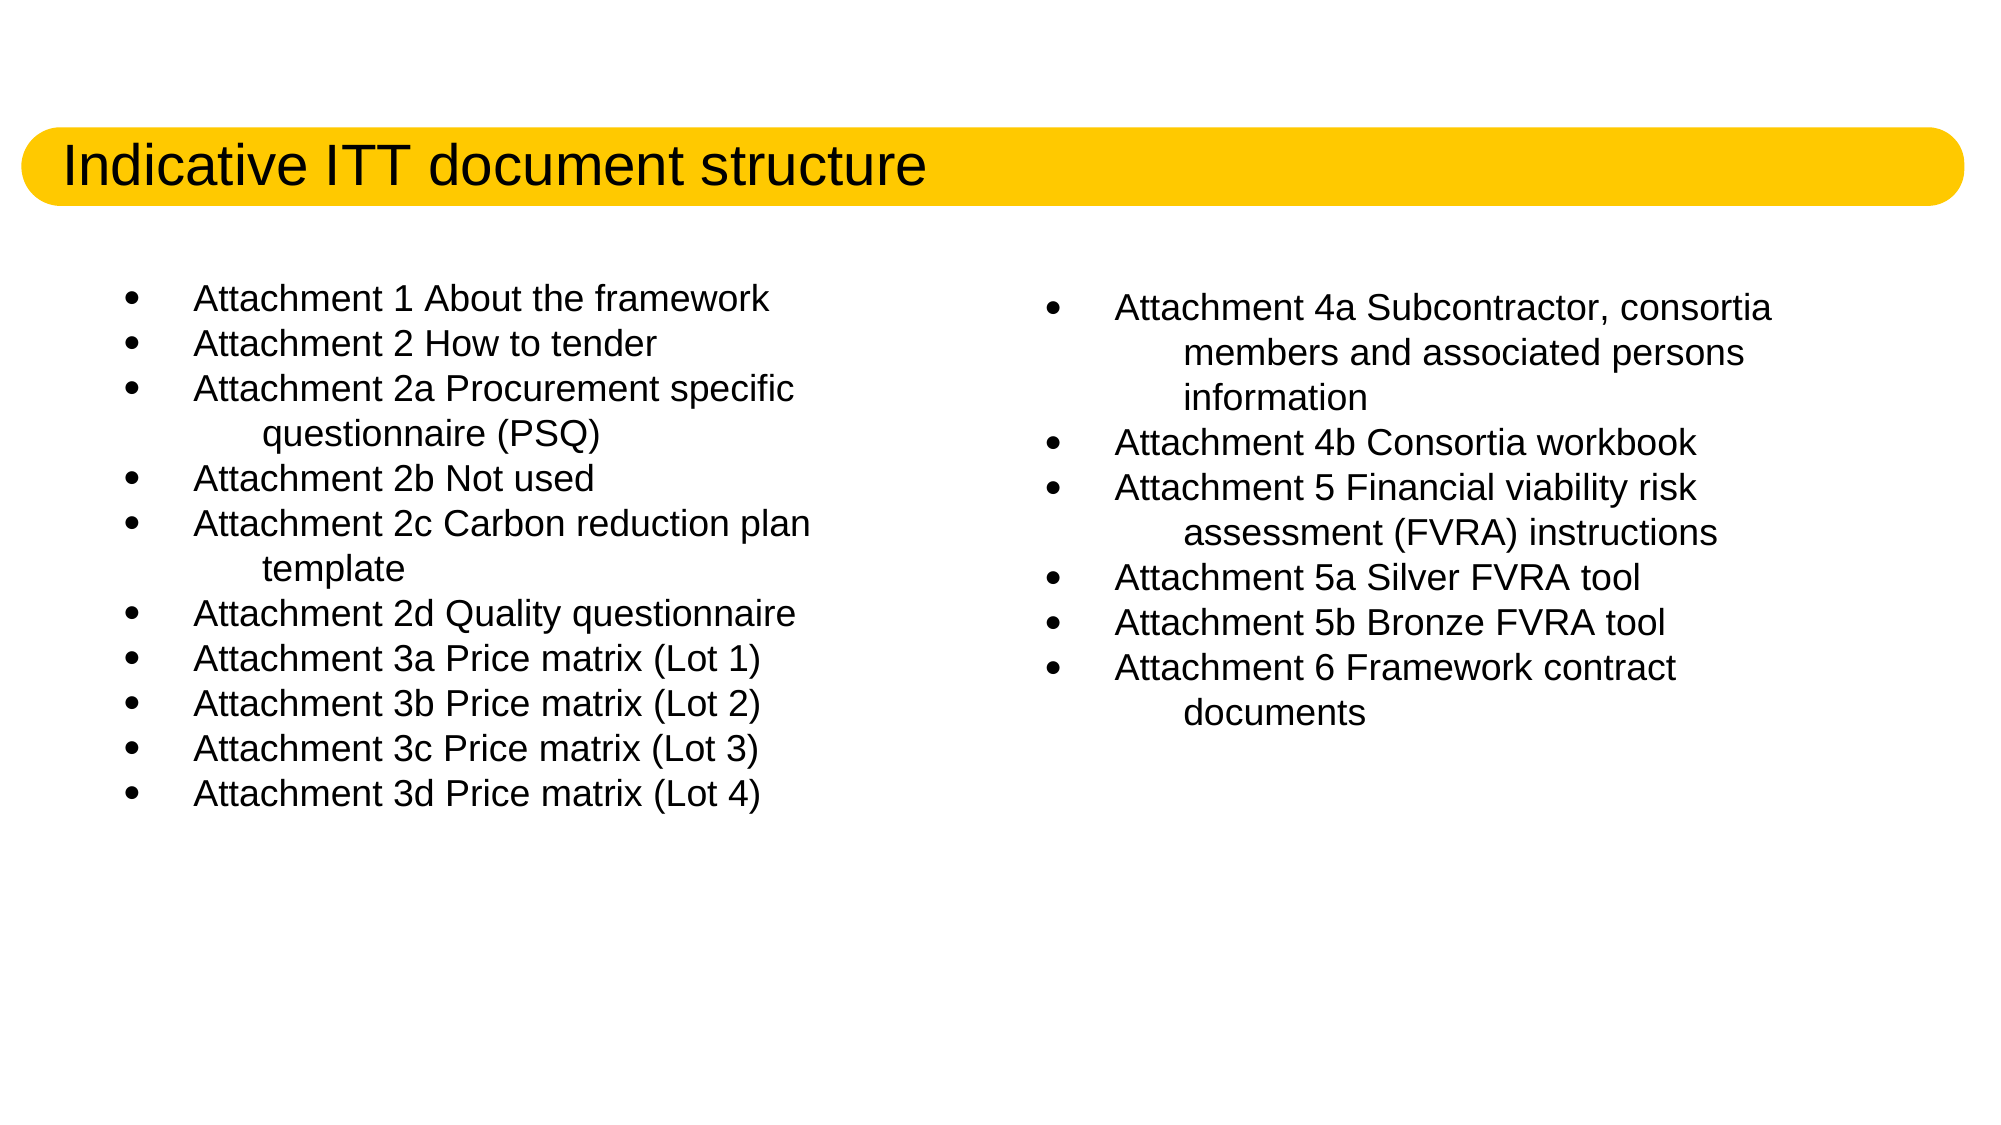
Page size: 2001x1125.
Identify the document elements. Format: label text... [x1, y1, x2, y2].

title Indicative ITT document structure [62, 127, 1634, 266]
title Attachment 1 About the framework Attachment 2 How to tender Attachment 2a Procurement specific questionnaire (PSQ) Attachment 2b Not used Attachment 2c Carbon reduction plan template Attachment 2d Quality questionnaire Attachment 3a Price matrix (Lot 1) Attachment 3b Price matrix (Lot 2) Attachment 3c Price matrix (Lot 3) Attachment 3d Price matrix (Lot 4) [62, 273, 919, 1032]
title Attachment 4a Subcontractor, consortia members and associated persons information Attachment 4b Consortia workbook Attachment 5 Financial viability risk assessment (FVRA) instructions Attachment 5a Silver FVRA tool Attachment 5b Bronze FVRA tool Attachment 6 Framework contract documents [983, 283, 1840, 1041]
